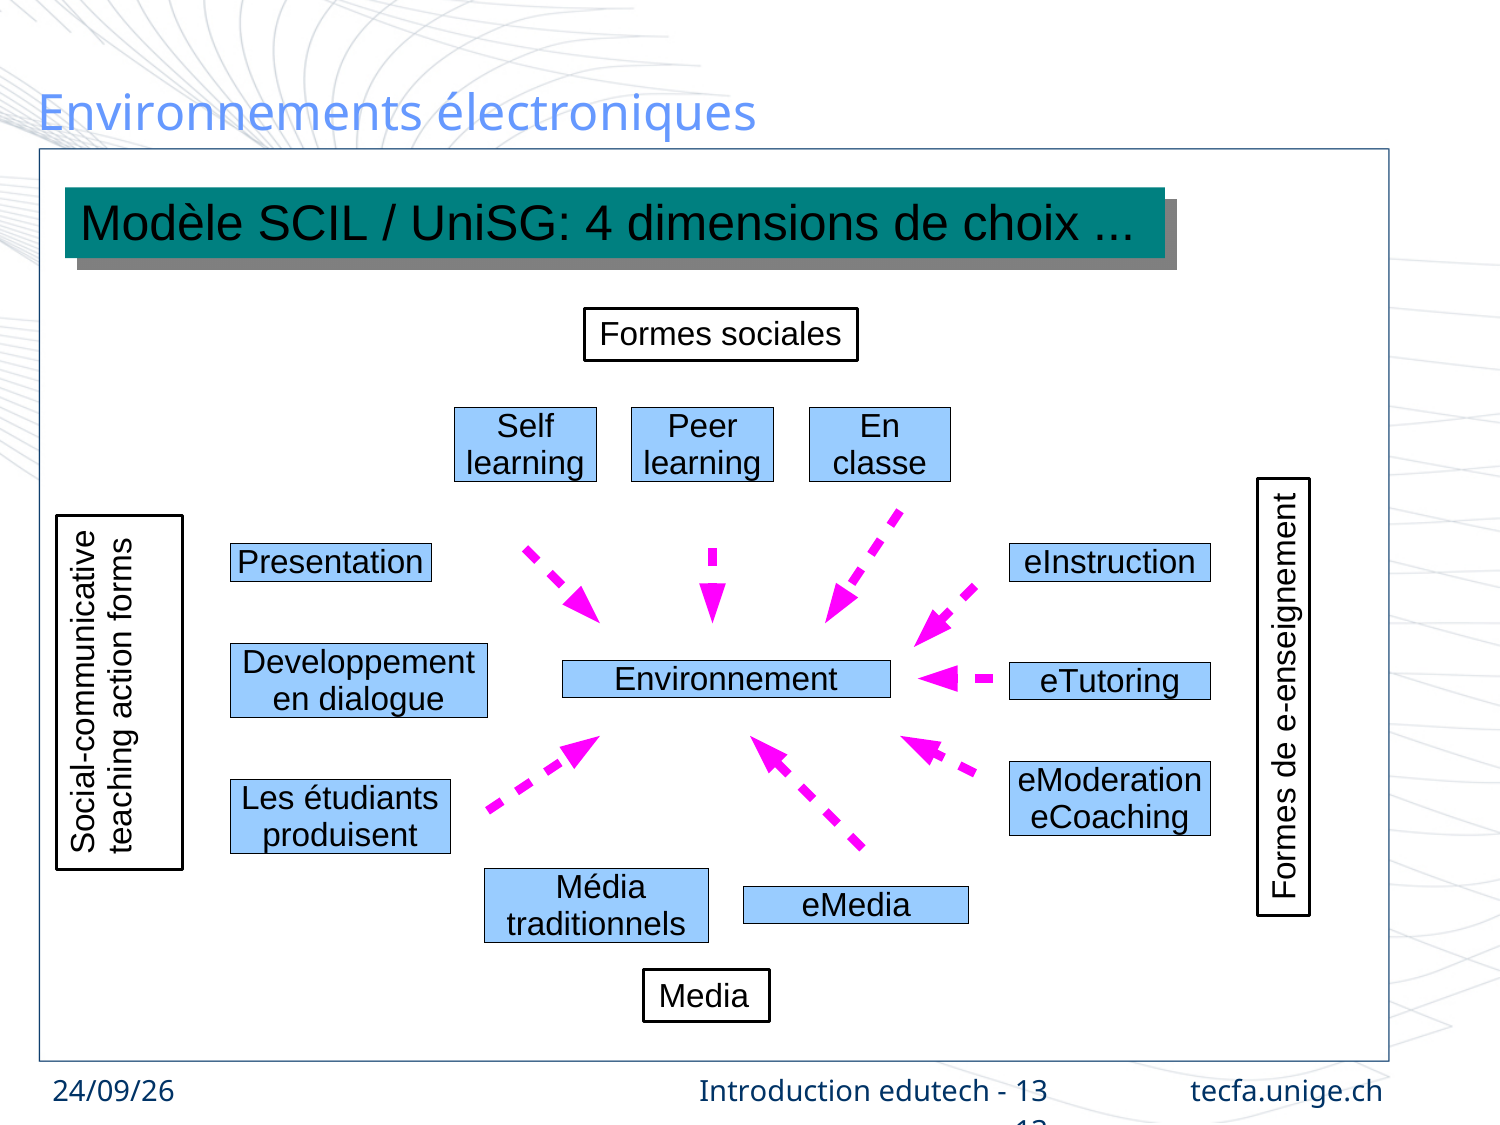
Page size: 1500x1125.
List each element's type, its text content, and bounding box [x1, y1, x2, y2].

text_box eInstruction [1009, 543, 1211, 582]
text_box Presentation [230, 543, 432, 582]
text_box Formes sociales [584, 308, 858, 361]
text_box Developpement en dialogue [230, 643, 488, 718]
text_box Media [643, 969, 770, 1022]
text_box Formes de e-enseignement [1257, 478, 1310, 916]
text_box eModeration eCoaching [1009, 761, 1211, 836]
text_box Média traditionnels [484, 868, 709, 943]
text_box Peer learning [631, 407, 774, 482]
text_box Modèle SCIL / UniSG: 4 dimensions de choix ... [65, 187, 1165, 259]
text_box Social-communicative teaching action forms [56, 515, 183, 870]
text_box Les étudiants produisent [230, 779, 451, 854]
text_box Environnement [562, 660, 891, 698]
text_box eMedia [743, 886, 969, 924]
title Environnements électroniques [37, 60, 1313, 161]
text_box eTutoring [1009, 662, 1211, 700]
picture [0, 0, 1500, 1123]
text_box En classe [809, 407, 951, 482]
text_box Self learning [454, 407, 597, 482]
